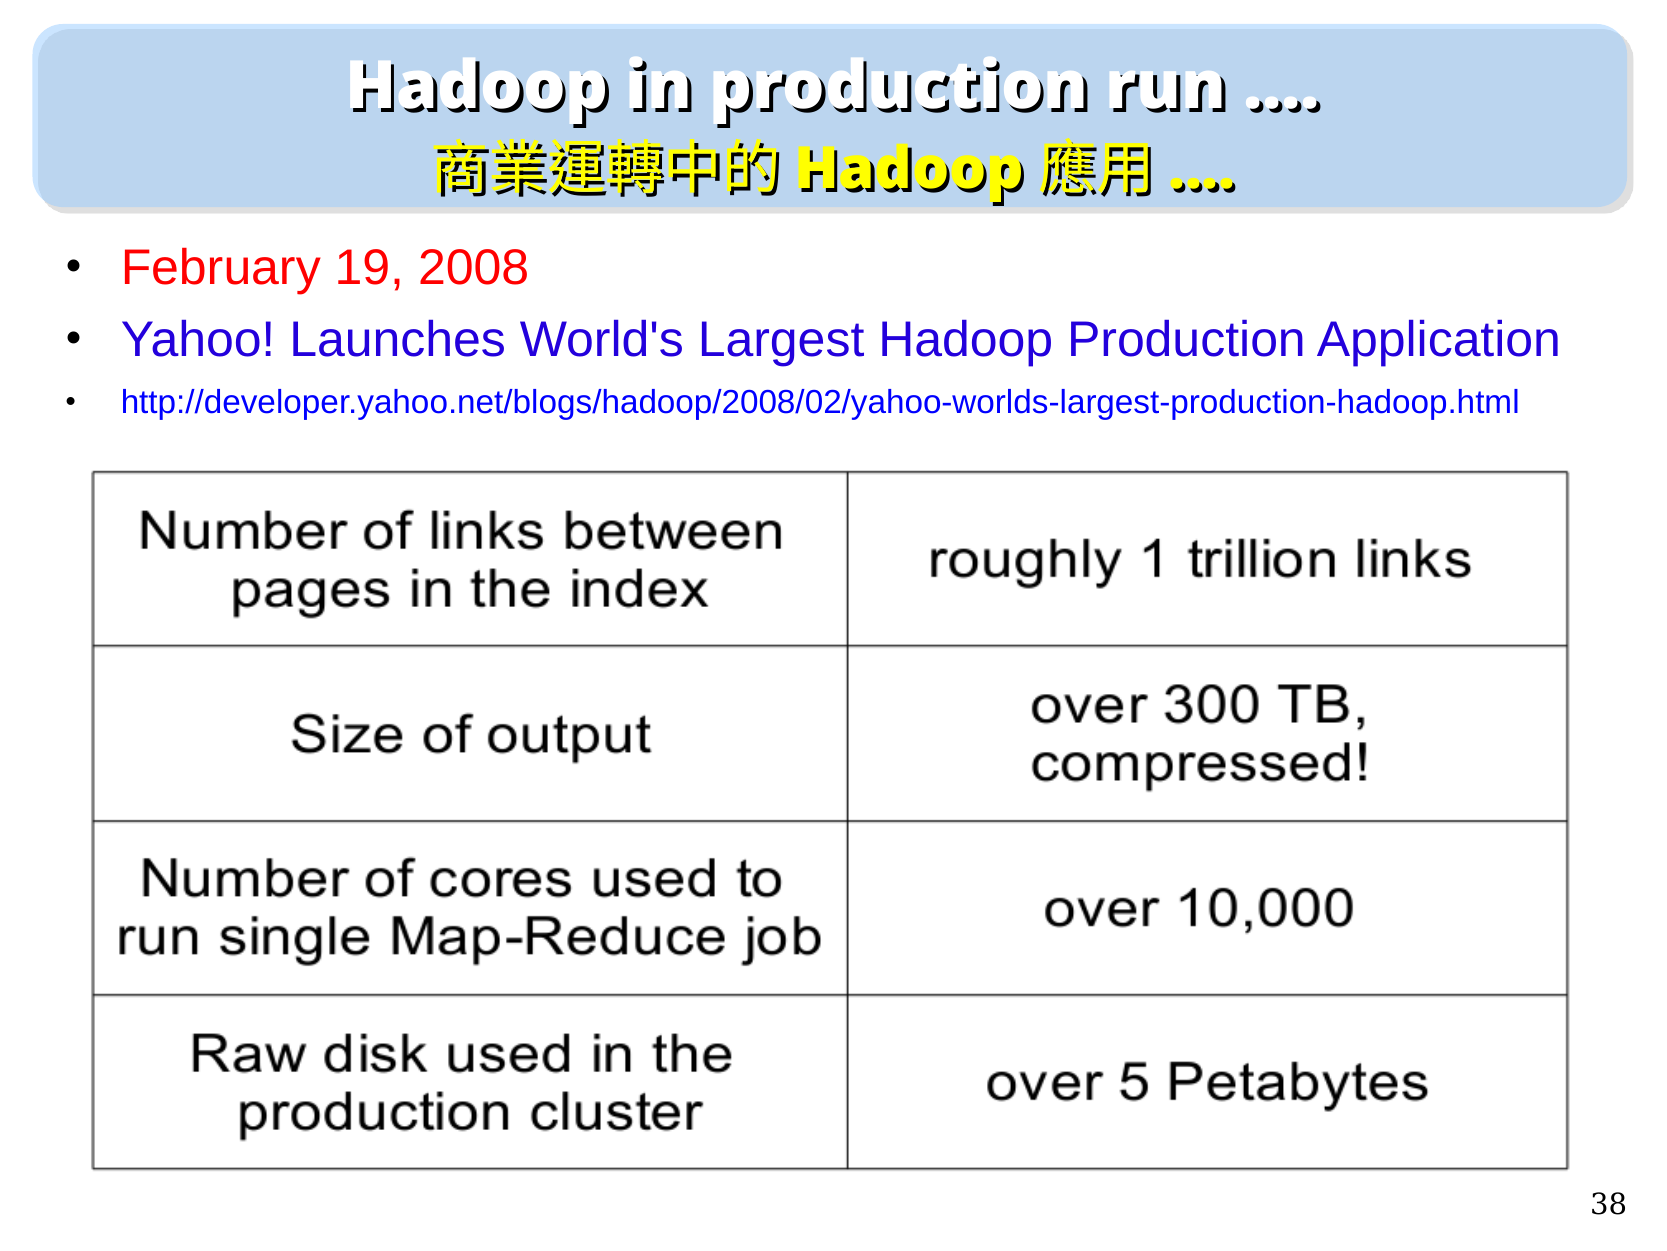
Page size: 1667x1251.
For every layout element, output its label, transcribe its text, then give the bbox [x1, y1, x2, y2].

picture [85, 463, 1573, 1173]
title Hadoop in production run .... 商業運轉中的Hadoop應用.... [124, 28, 1542, 205]
text_box [32, 23, 1628, 208]
list February 19, 2008 Yahoo! Launches World's Largest Hadoop Production Application http://developer.yahoo.net/blogs/hadoop/2008/02/yahoo-worlds-largest-production-hadoop.html [64, 236, 1612, 447]
